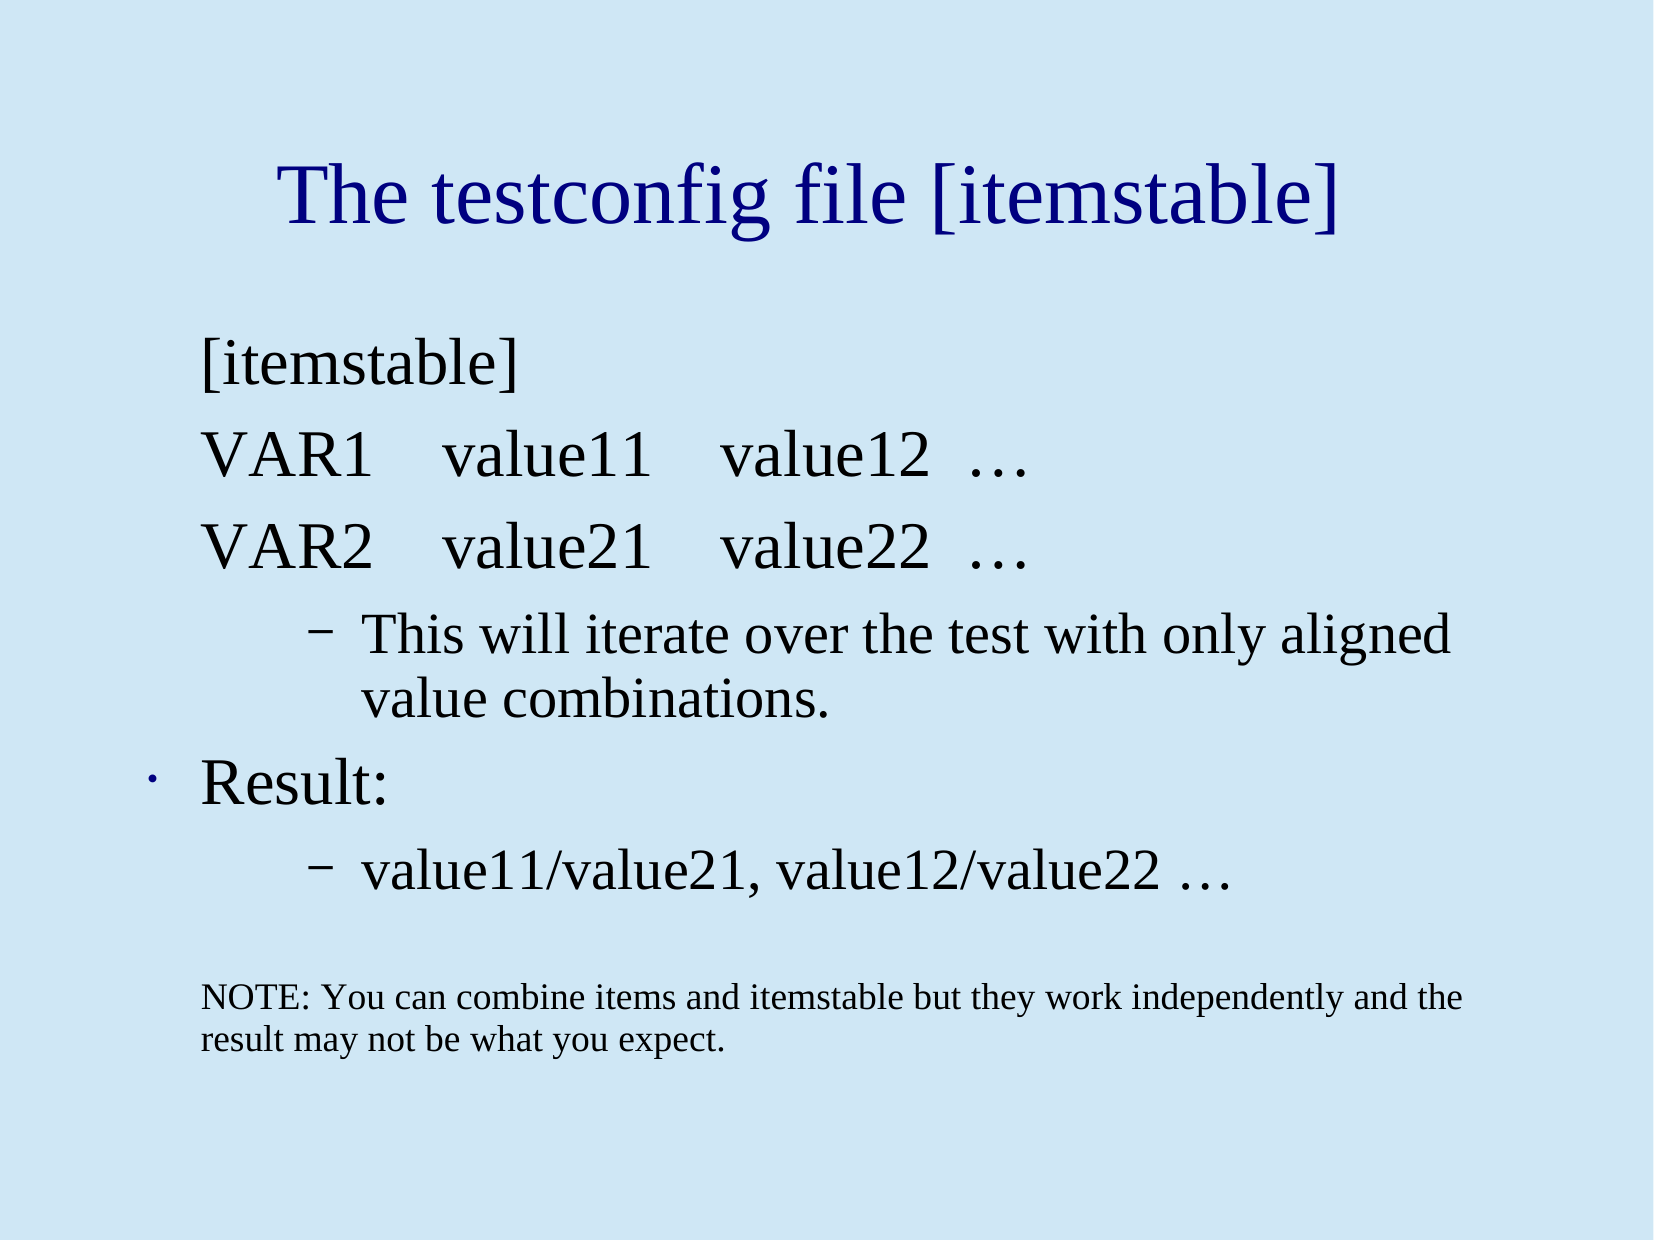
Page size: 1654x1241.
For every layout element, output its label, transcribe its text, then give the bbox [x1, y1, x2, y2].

list [itemstable] VAR1 value11 value12 … VAR2 value21 value22 … This will iterate over the test with only aligned value combinations. Result: value11/value21, value12/value22 … NOTE: You can combine items and itemstable but they work independently and the result may not be what you expect. [129, 324, 1489, 1061]
title The testconfig file [itemstable] [82, 90, 1536, 298]
